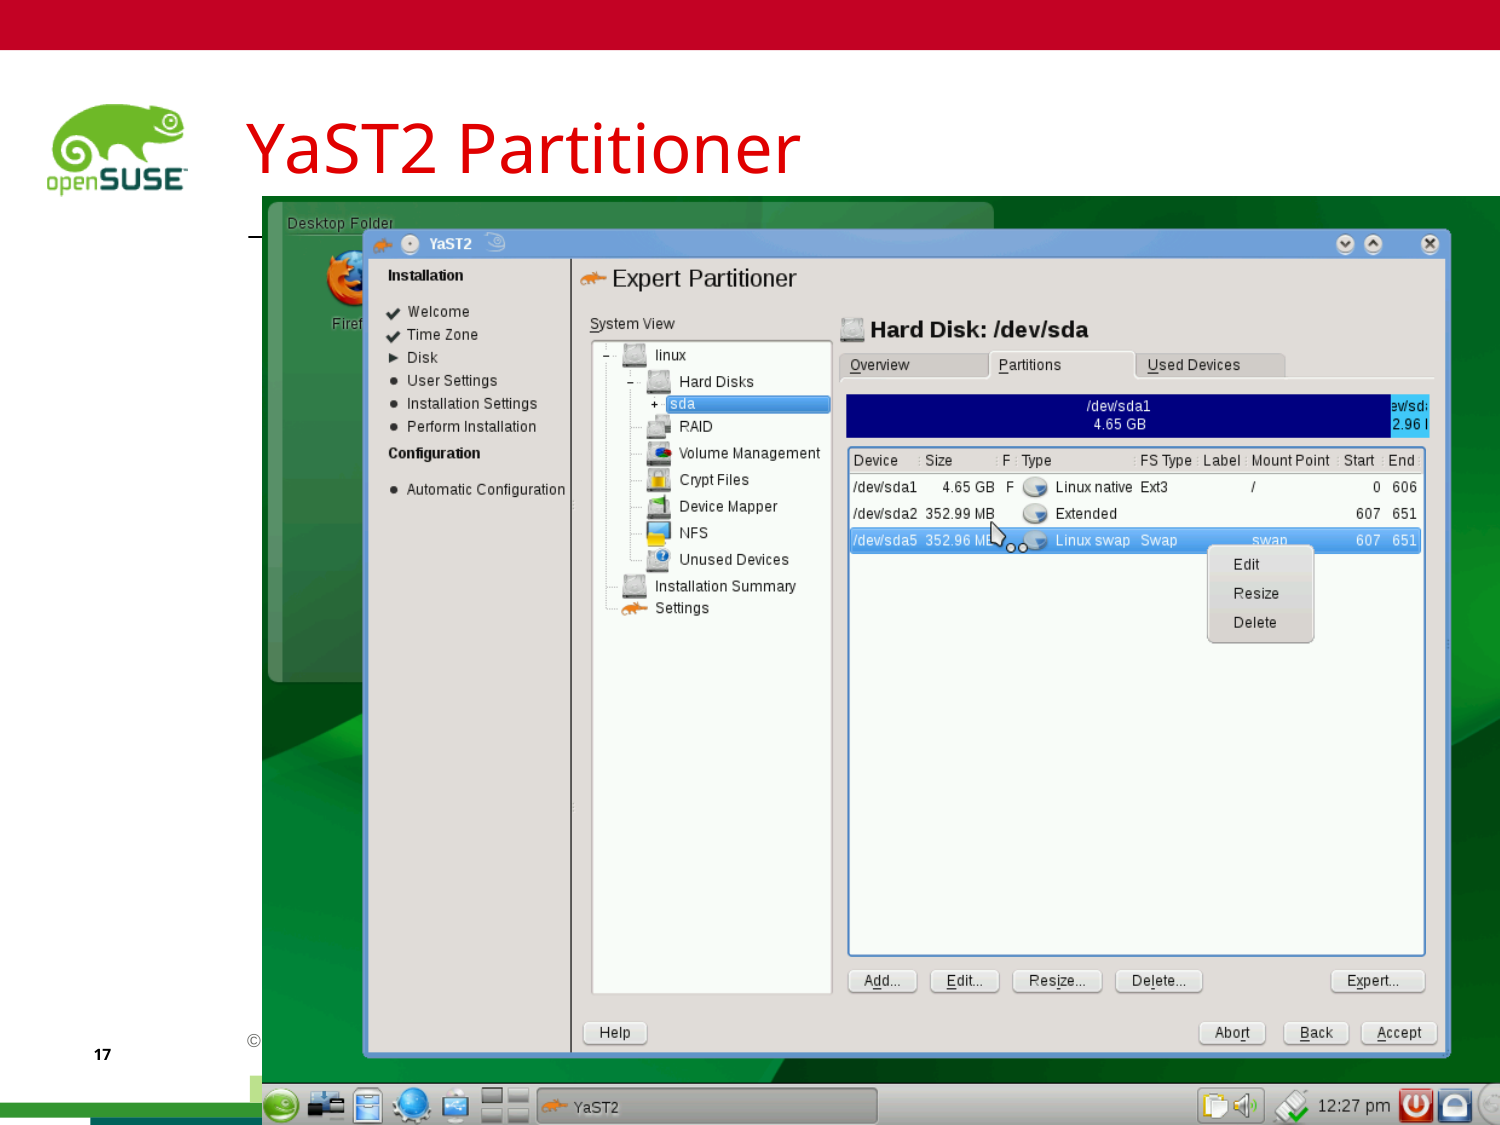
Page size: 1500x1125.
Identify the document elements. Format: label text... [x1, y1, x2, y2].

title YaST2 Partitioner [246, 68, 1409, 231]
picture [262, 196, 1500, 1125]
picture [47, 104, 188, 197]
